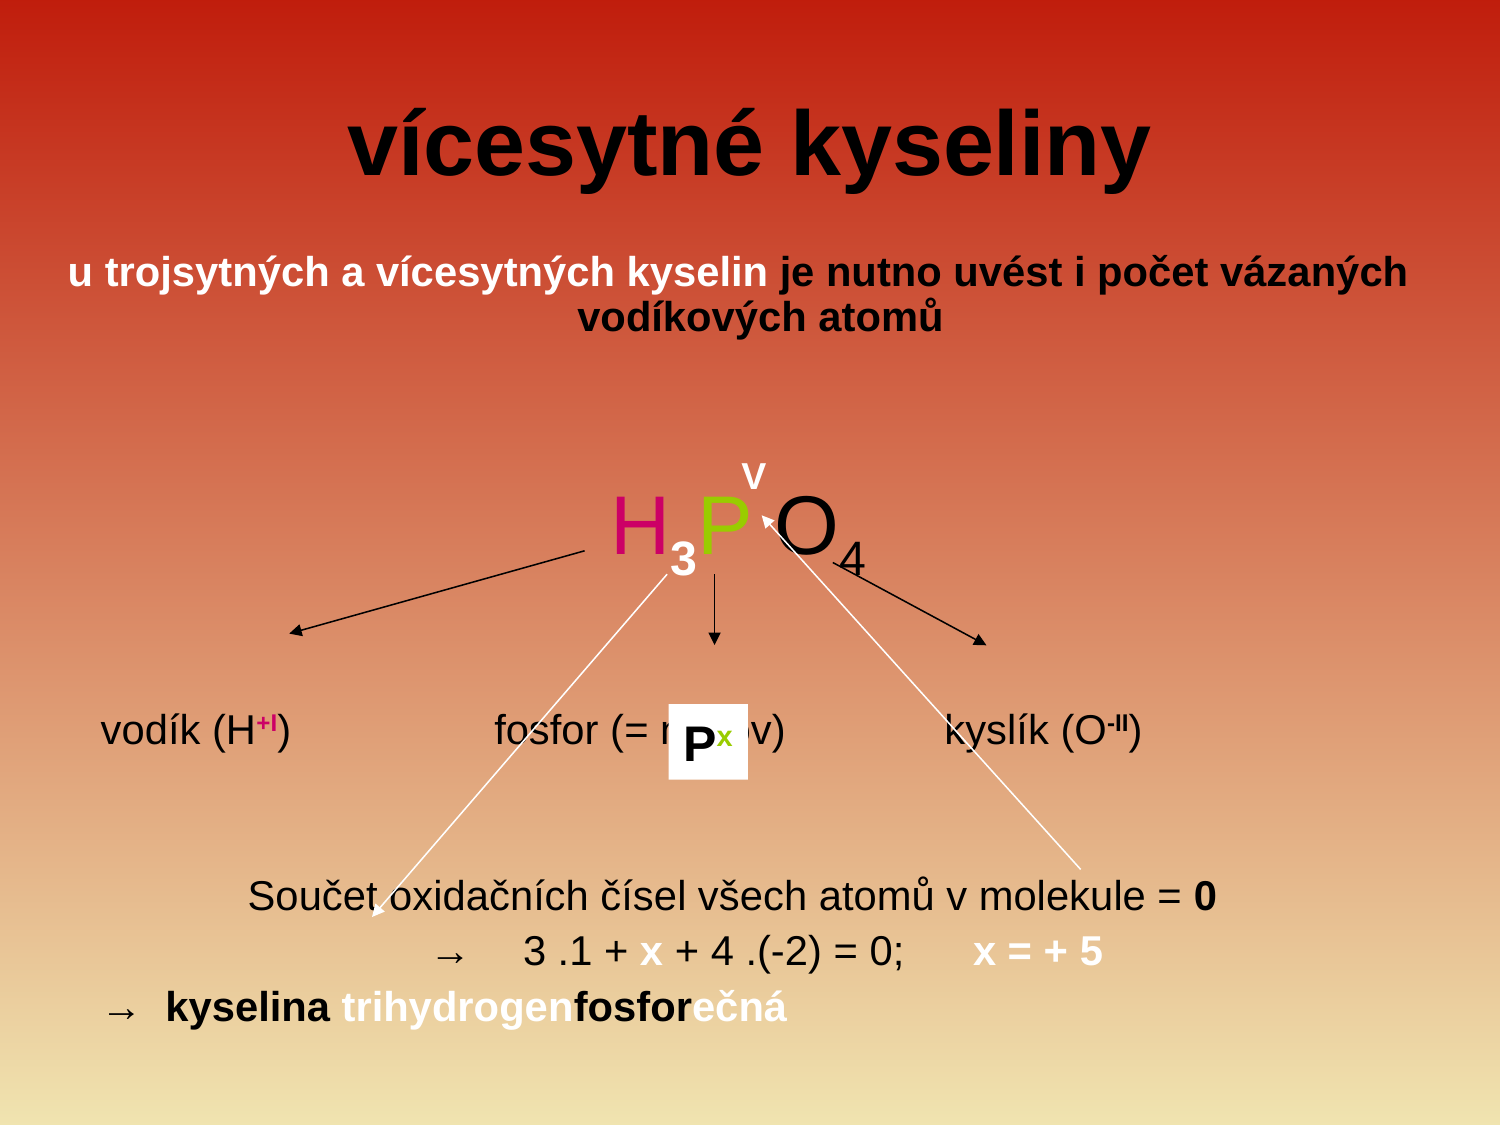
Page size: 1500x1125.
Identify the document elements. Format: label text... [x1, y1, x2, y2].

title vícesytné kyseliny [75, 45, 1426, 233]
list u trojsytných a vícesytných kyselin je nutno uvést i počet vázaných vodíkových atomů H3P O4 vodík (H+I) fosfor (= nekov) kyslík (O-II) Součet oxidačních čísel všech atomů v molekule = 0 → 3 .1 + x + 4 .(-2) = 0; x = + 5 → kyselina trihydrogenfosforečná [29, 243, 1447, 1094]
text_box V [726, 444, 782, 505]
text_box Px [668, 704, 748, 780]
